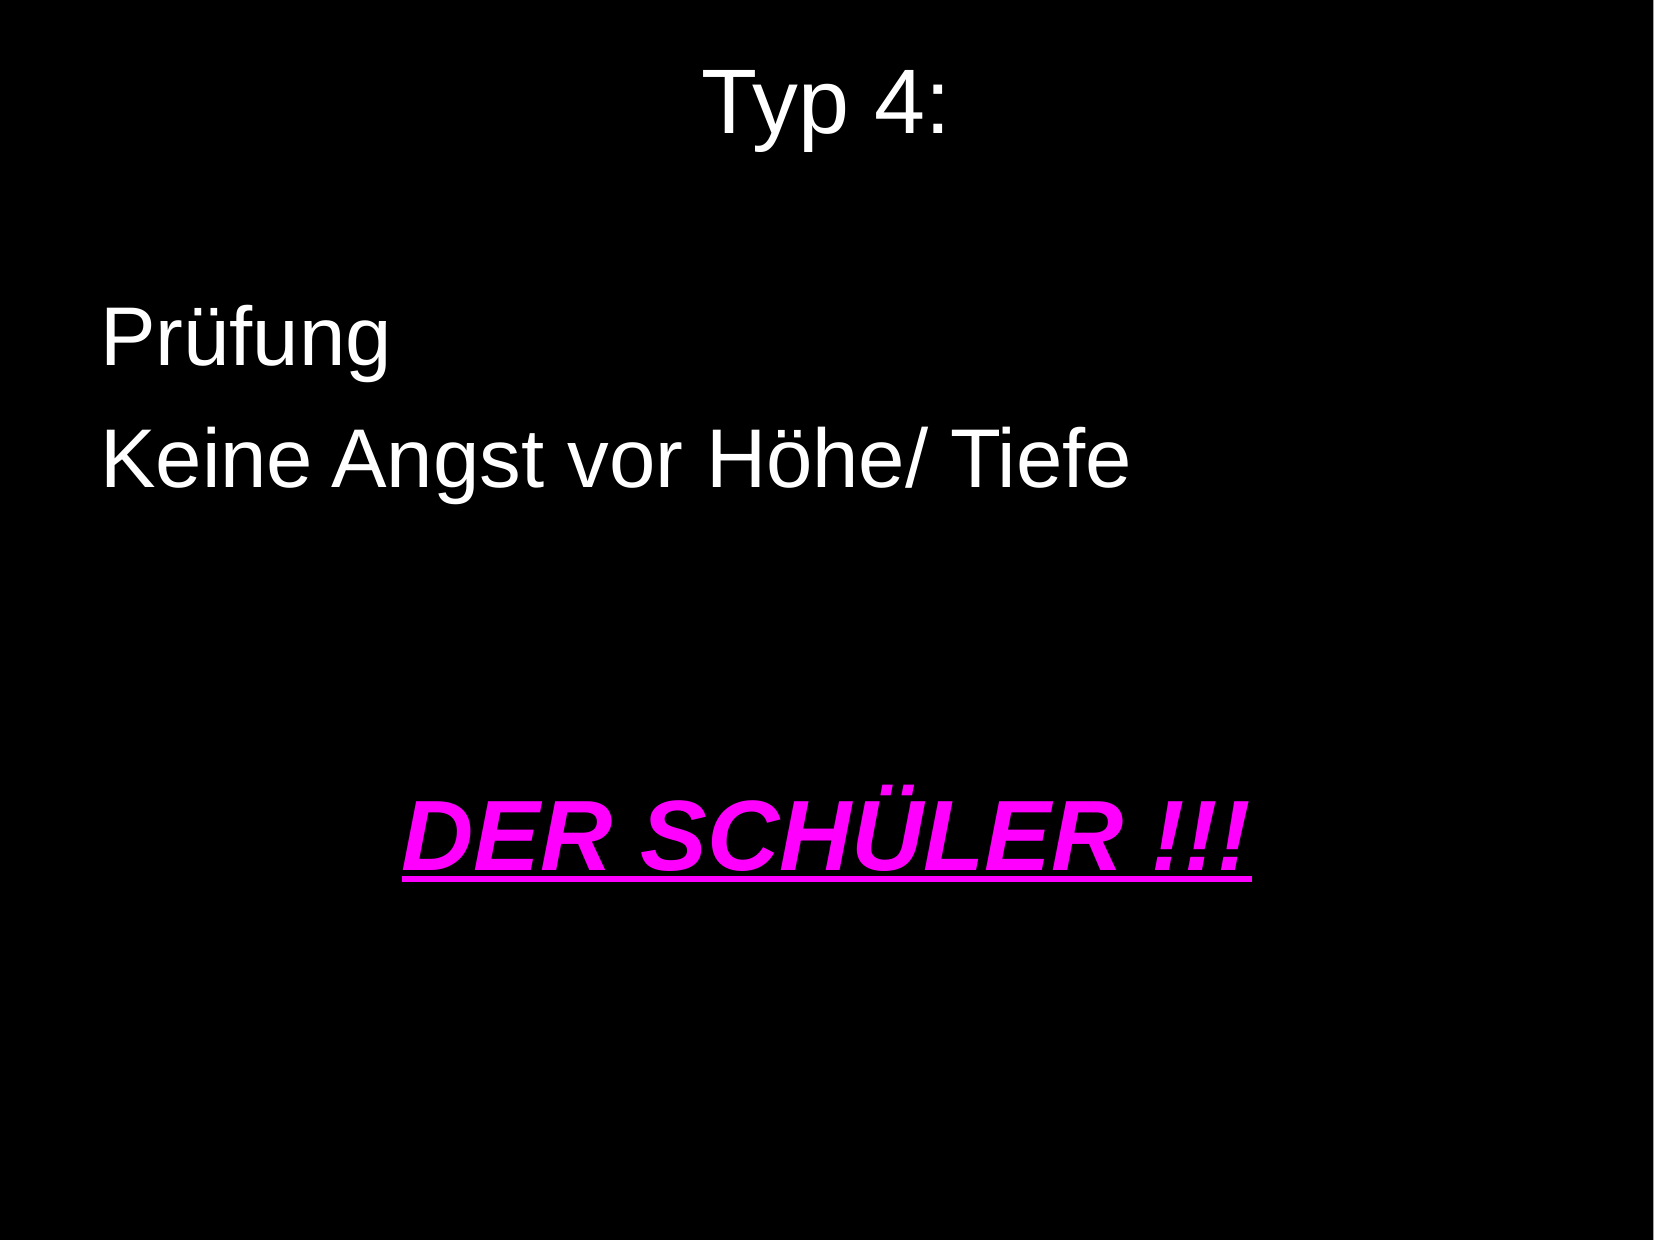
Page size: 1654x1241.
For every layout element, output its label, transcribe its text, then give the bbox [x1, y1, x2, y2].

title Typ 4: [82, 50, 1571, 256]
list Prüfung Keine Angst vor Höhe/ Tiefe DER SCHÜLER !!! [82, 290, 1571, 1094]
